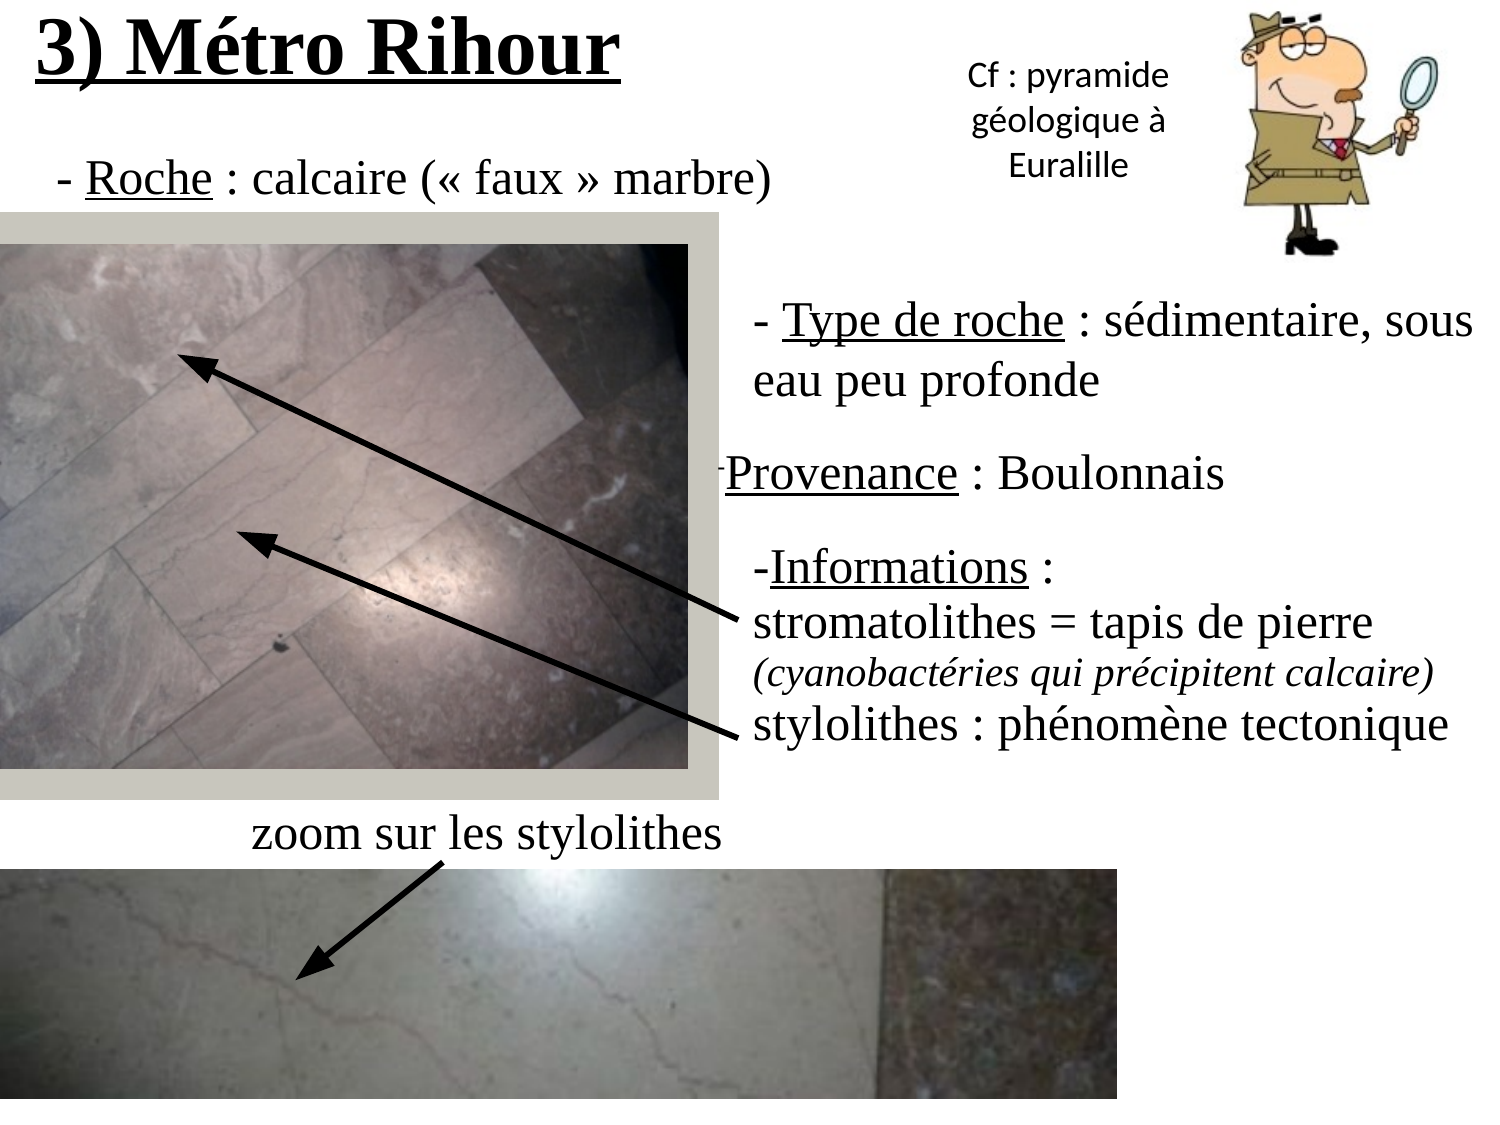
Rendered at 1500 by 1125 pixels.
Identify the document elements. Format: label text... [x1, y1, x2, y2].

text_box -Informations : stromatolithes = tapis de pierre (cyanobactéries qui précipitent calcaire) stylolithes : phénomène tectonique [738, 531, 1477, 763]
picture [0, 869, 1117, 1099]
text_box - Roche : calcaire (« faux » marbre) [41, 137, 851, 213]
text_box Cf : pyramide géologique à Euralille [915, 42, 1223, 193]
picture [0, 243, 689, 769]
text_box zoom sur les stylolithes [236, 792, 798, 868]
text_box Provenance : Boulonnais [702, 432, 1500, 508]
picture [1222, 0, 1449, 263]
list - Type de roche : sédimentaire, sous eau peu profonde [738, 278, 1500, 432]
title 3) Métro Rihour [0, 0, 1222, 172]
